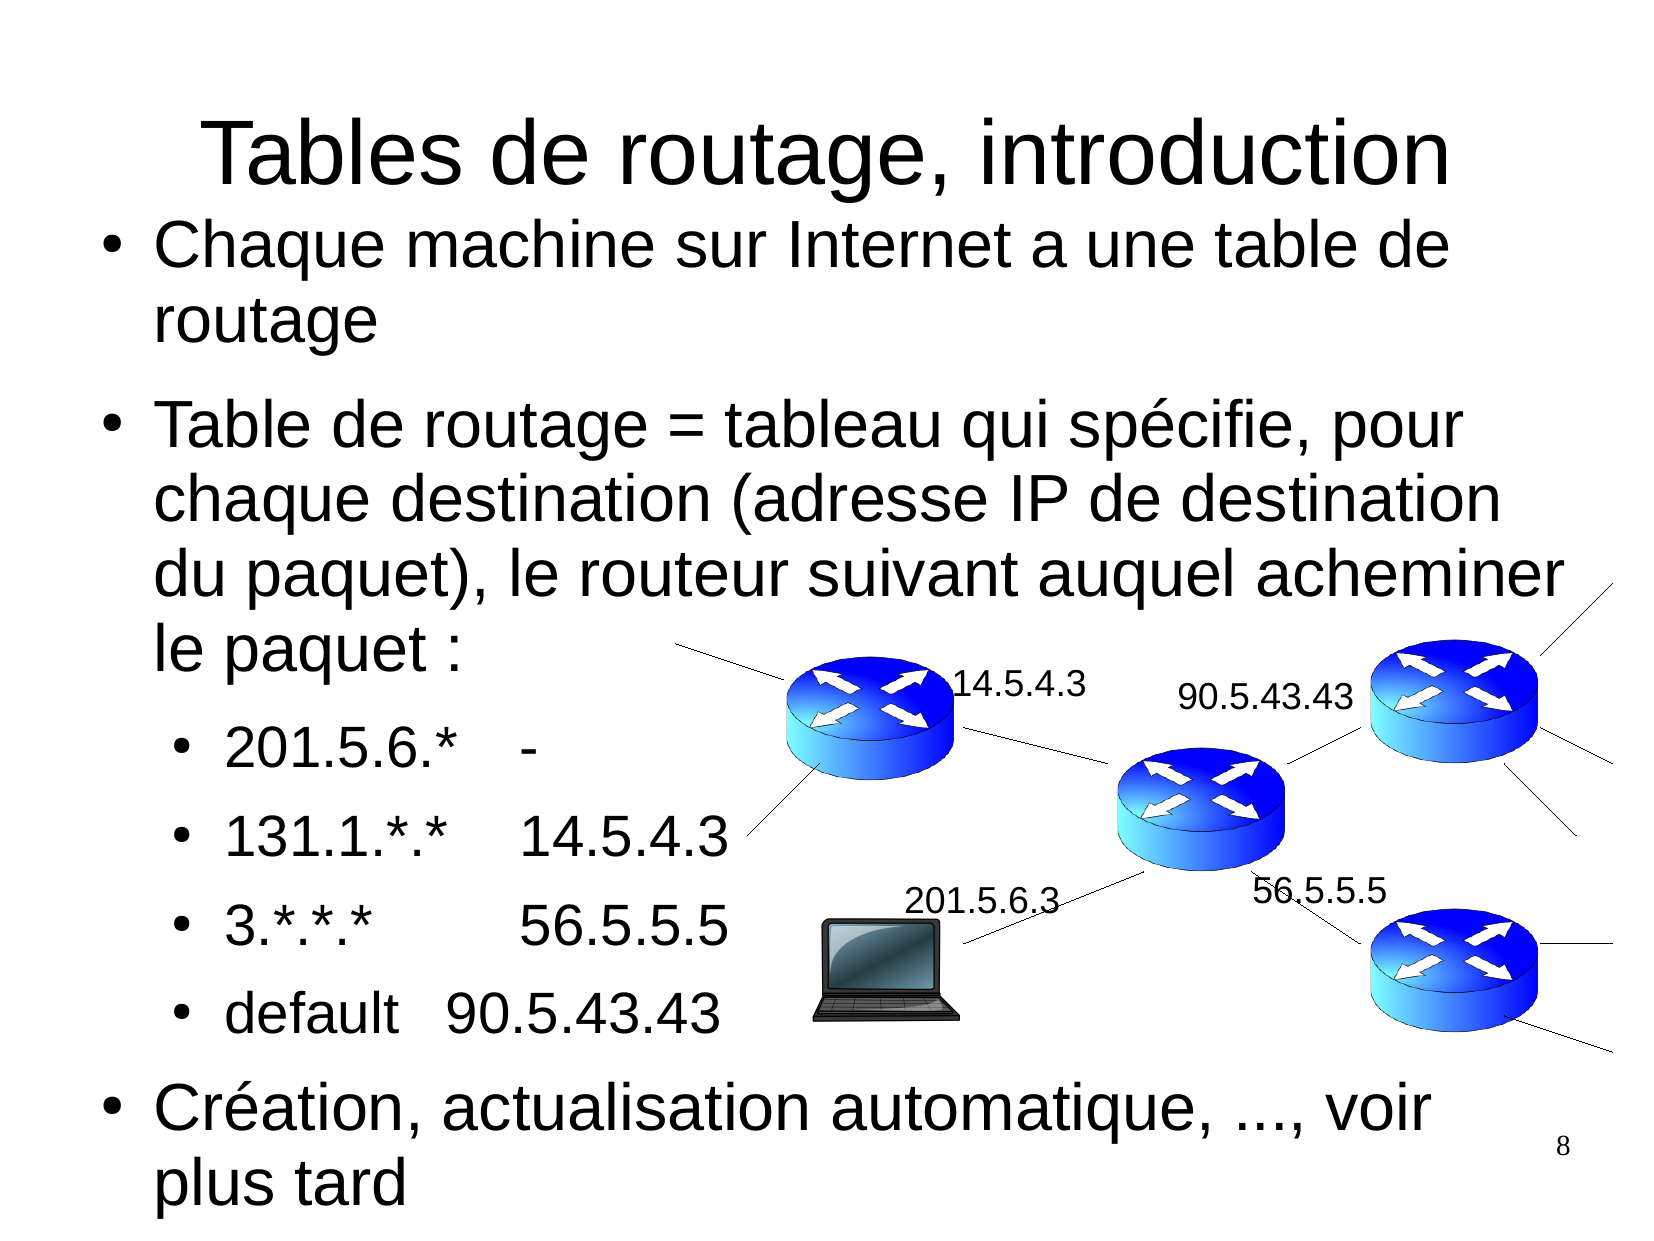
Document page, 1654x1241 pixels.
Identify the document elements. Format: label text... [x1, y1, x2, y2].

picture [783, 655, 957, 781]
text_box 14.5.4.3 [936, 655, 1126, 717]
list Chaque machine sur Internet a une table de routage Table de routage = tableau qui spécifie, pour chaque destination (adresse IP de destination du paquet), le routeur suivant auquel acheminer le paquet : 201.5.6.* - 131.1.*.* 14.5.4.3 3.*.*.* 56.5.5.5 default 90.5.43.43 Création, actualisation automatique, ..., voir plus tard [82, 207, 1571, 1220]
picture [1367, 907, 1541, 1033]
title Tables de routage, introduction [82, 49, 1571, 207]
picture [1114, 746, 1288, 872]
text_box 201.5.6.3 [889, 871, 1088, 940]
text_box 56.5.5.5 [1237, 862, 1433, 924]
text_box 90.5.43.43 [1162, 668, 1384, 730]
picture [1367, 638, 1541, 764]
picture [799, 888, 964, 1053]
